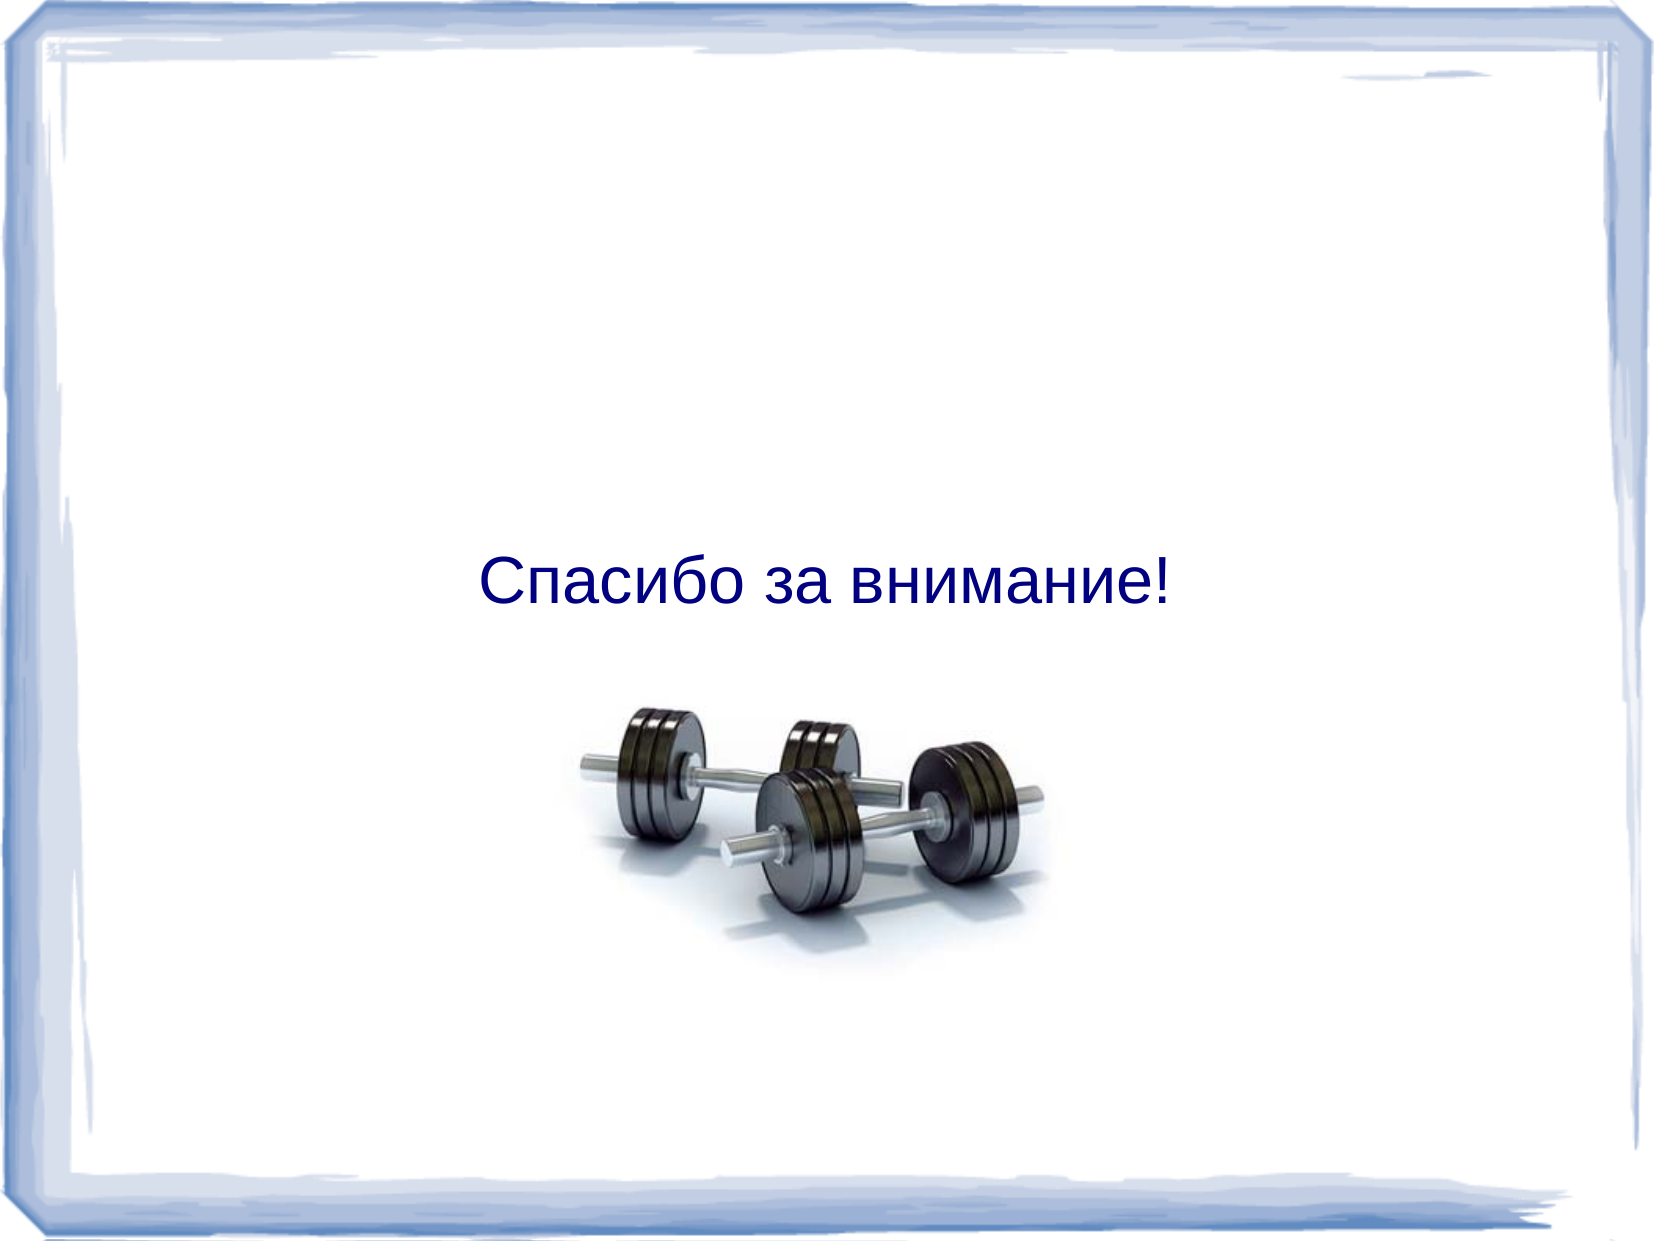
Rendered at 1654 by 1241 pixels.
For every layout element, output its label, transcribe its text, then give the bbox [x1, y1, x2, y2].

picture [0, 0, 1654, 1241]
list Спасибо за внимание! [389, 543, 1654, 1241]
